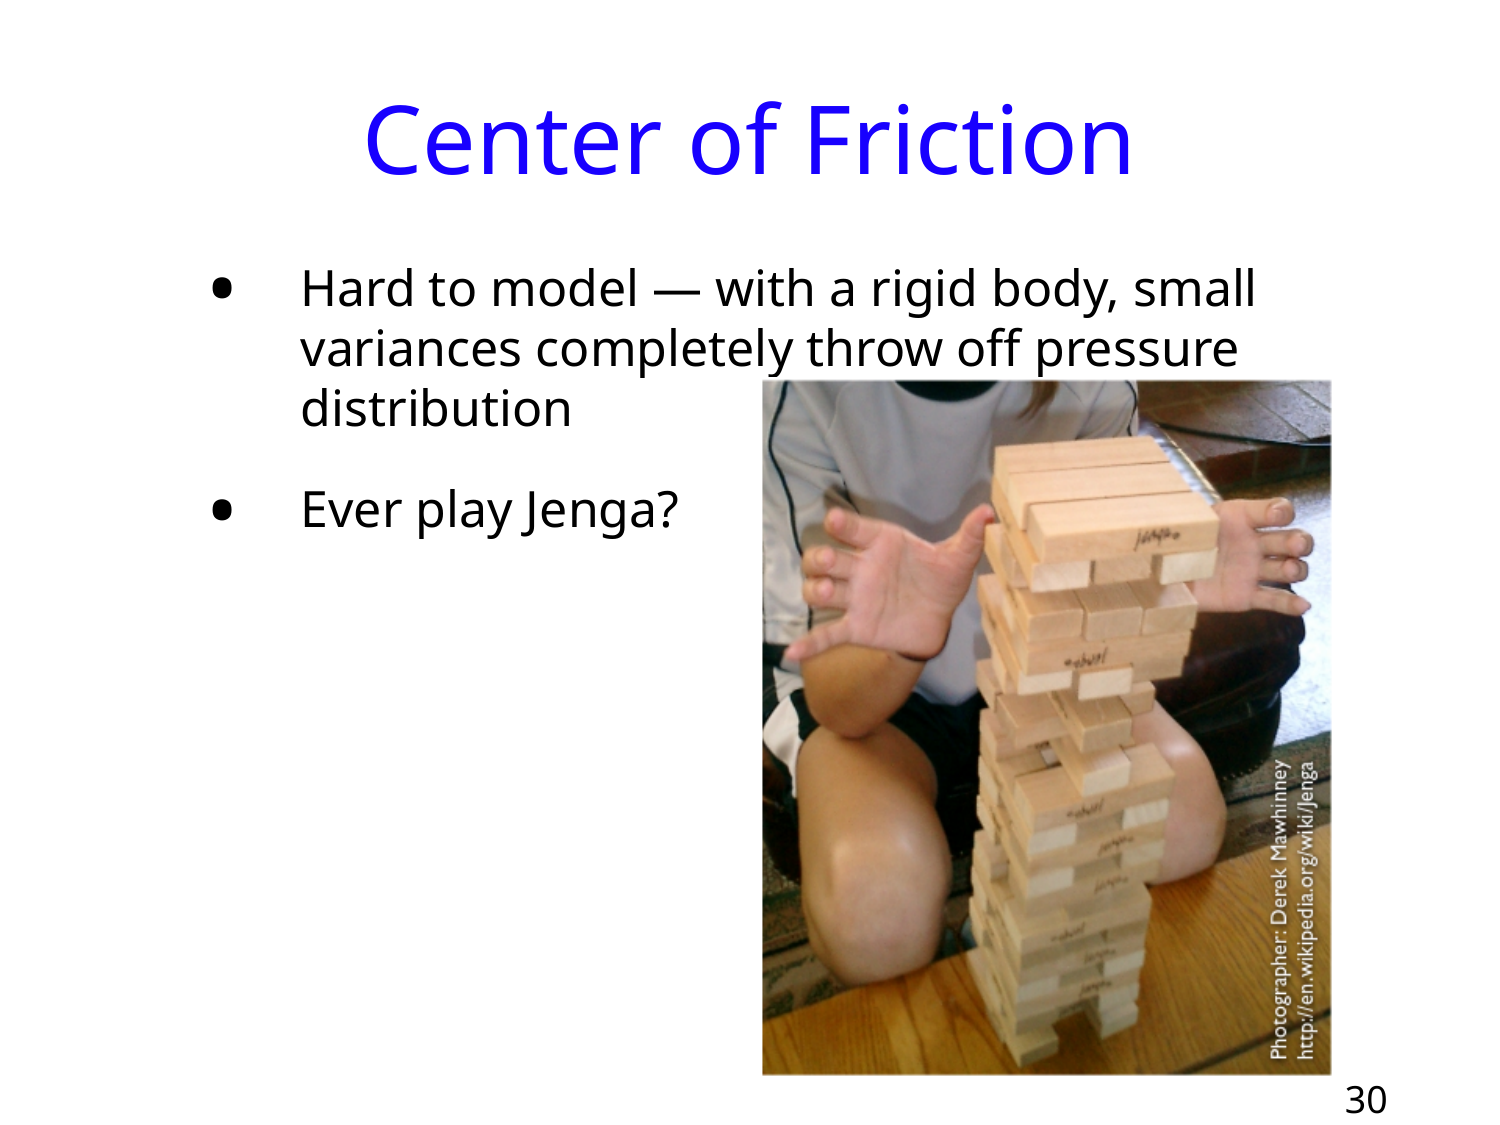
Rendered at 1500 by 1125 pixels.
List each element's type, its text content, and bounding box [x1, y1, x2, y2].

list Hard to model — with a rigid body, small variances completely throw off pressure distribution Ever play Jenga? [146, 222, 1354, 572]
picture [758, 377, 1335, 1079]
title Center of Friction [146, 21, 1354, 222]
